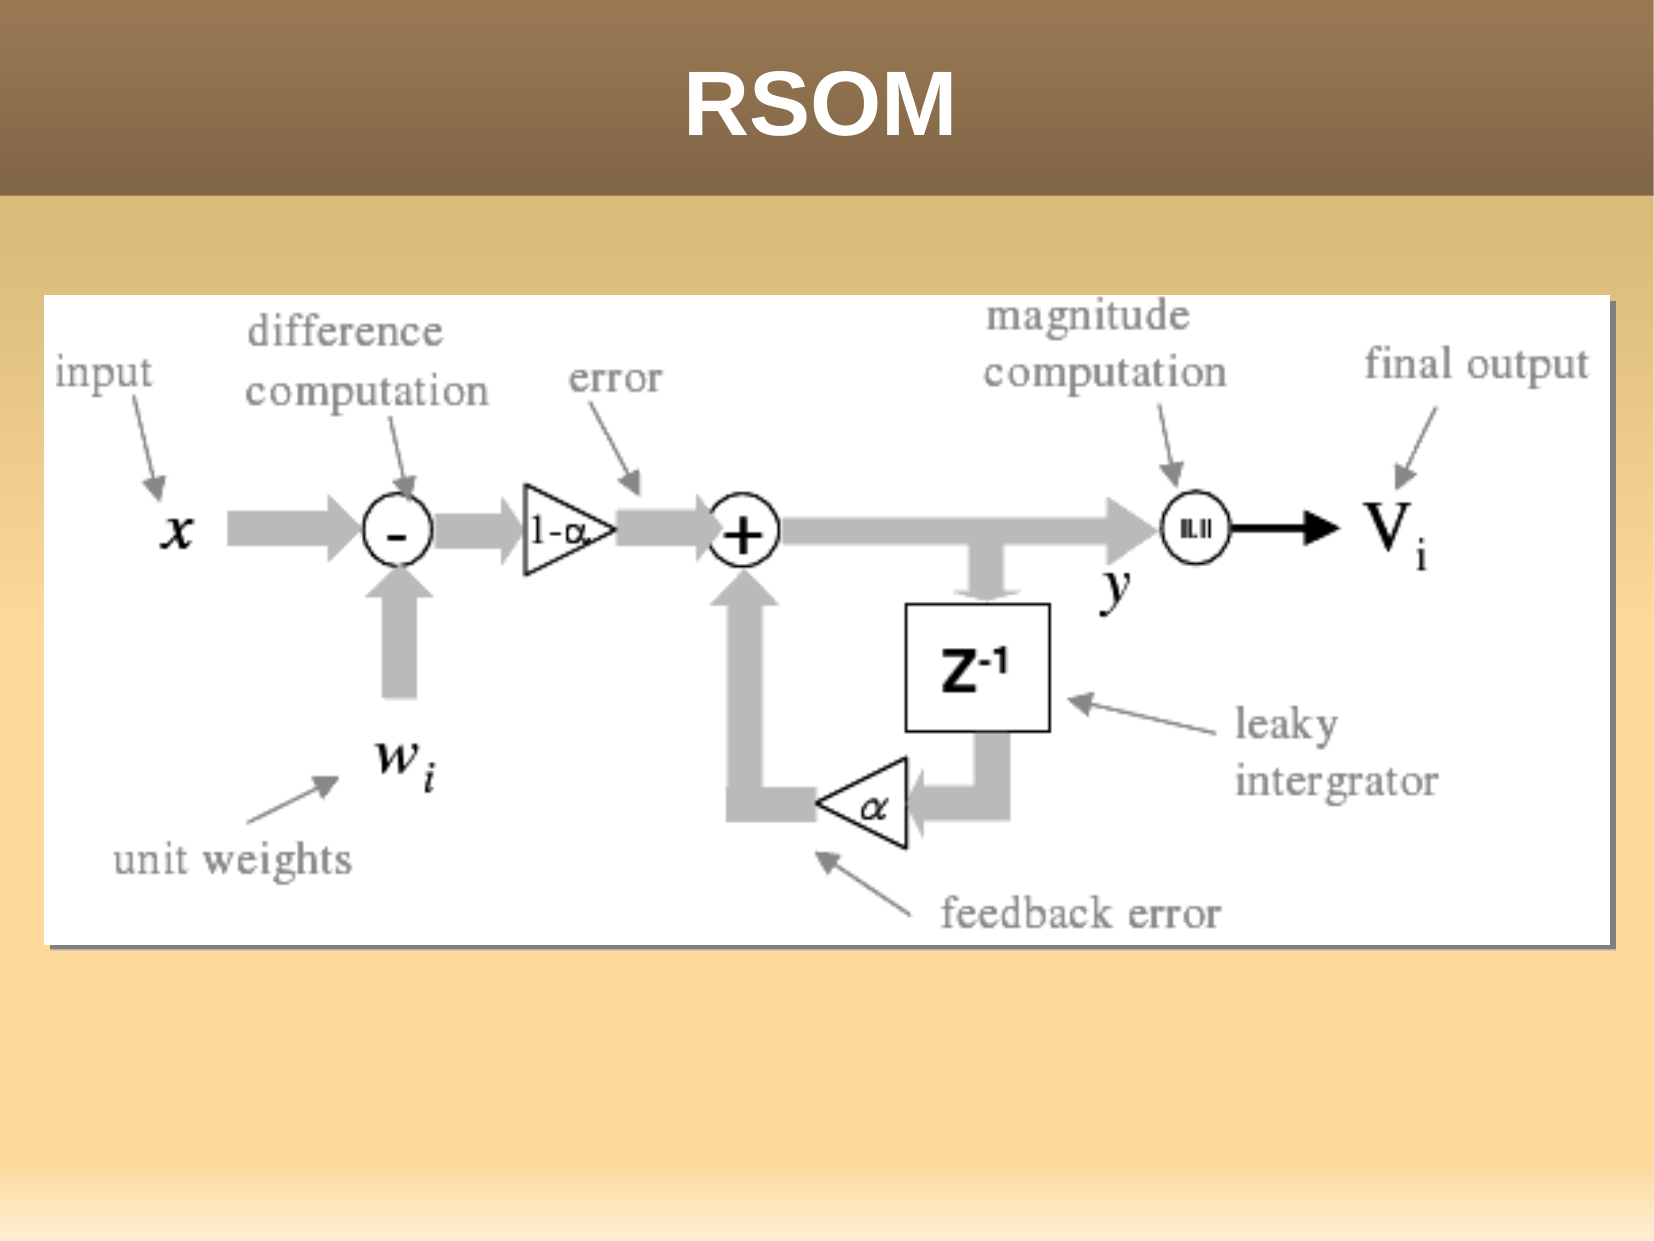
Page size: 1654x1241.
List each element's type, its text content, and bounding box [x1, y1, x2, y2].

title RSOM [76, 0, 1565, 208]
picture [0, 0, 1654, 1241]
